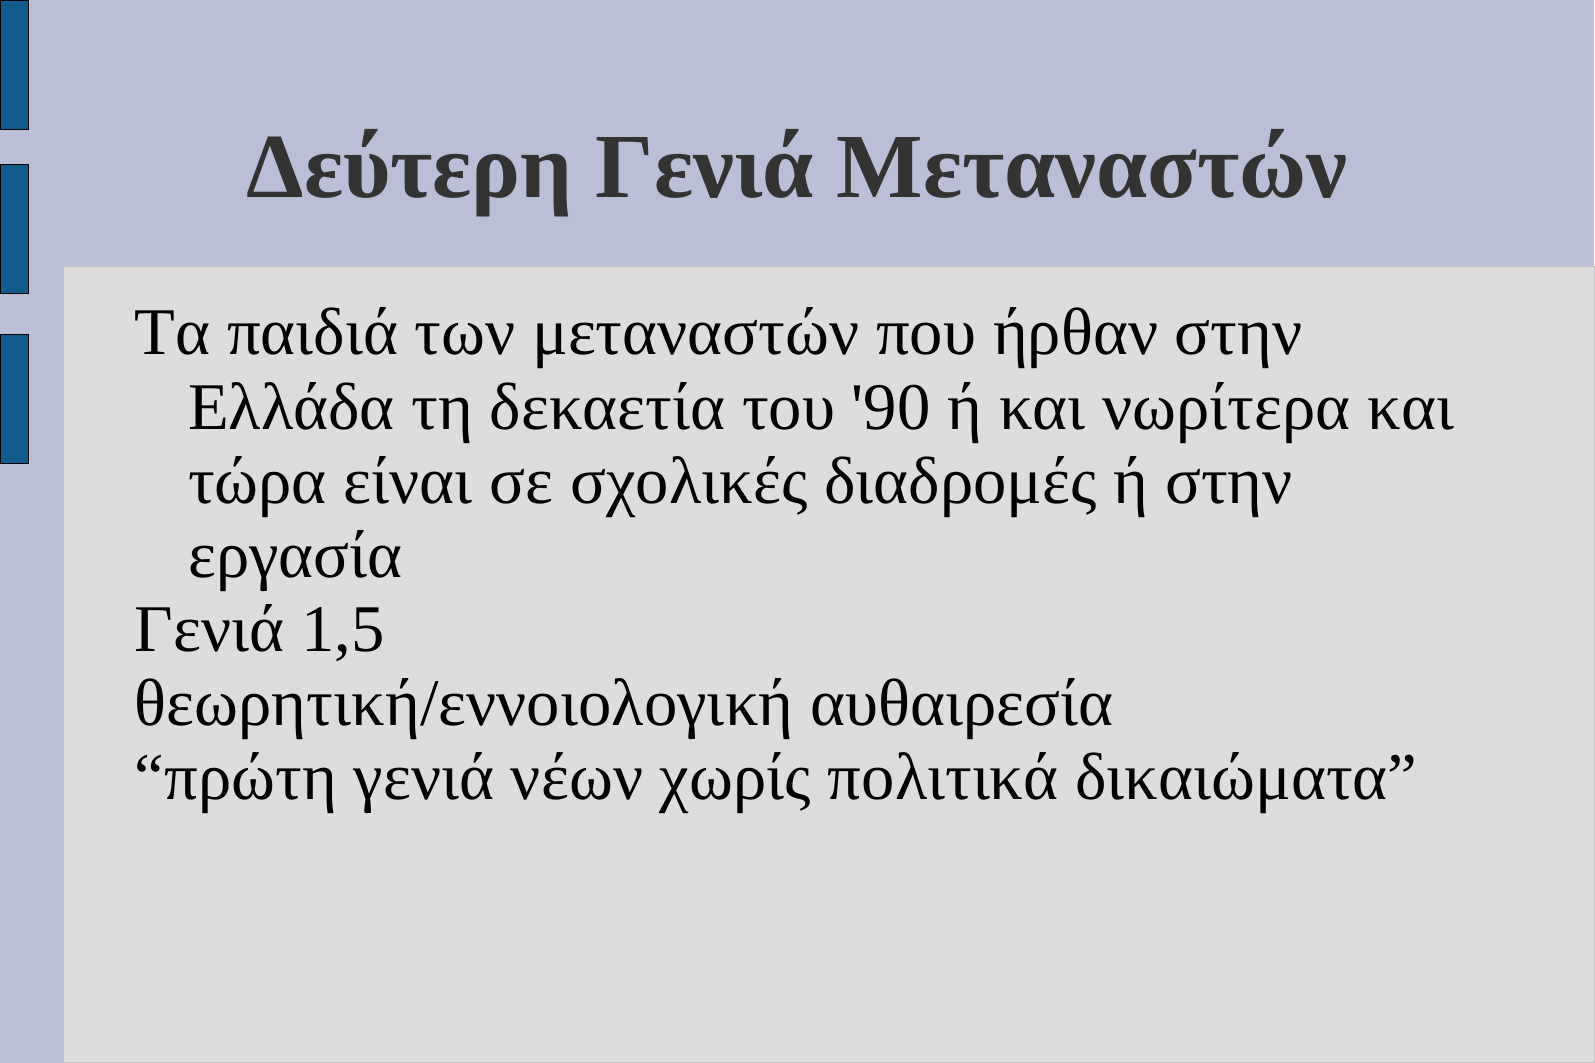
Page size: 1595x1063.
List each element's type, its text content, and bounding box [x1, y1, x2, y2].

title Δεύτερη Γενιά Μεταναστών [117, 85, 1479, 249]
list Τα παιδιά των μεταναστών που ήρθαν στην Ελλάδα τη δεκαετία του '90 ή και νωρίτερα και τώρα είναι σε σχολικές διαδρομές ή στην εργασία Γενιά 1,5 θεωρητική/εννοιολογική αυθαιρεσία “πρώτη γενιά νέων χωρίς πολιτικά δικαιώματα” [117, 295, 1479, 951]
